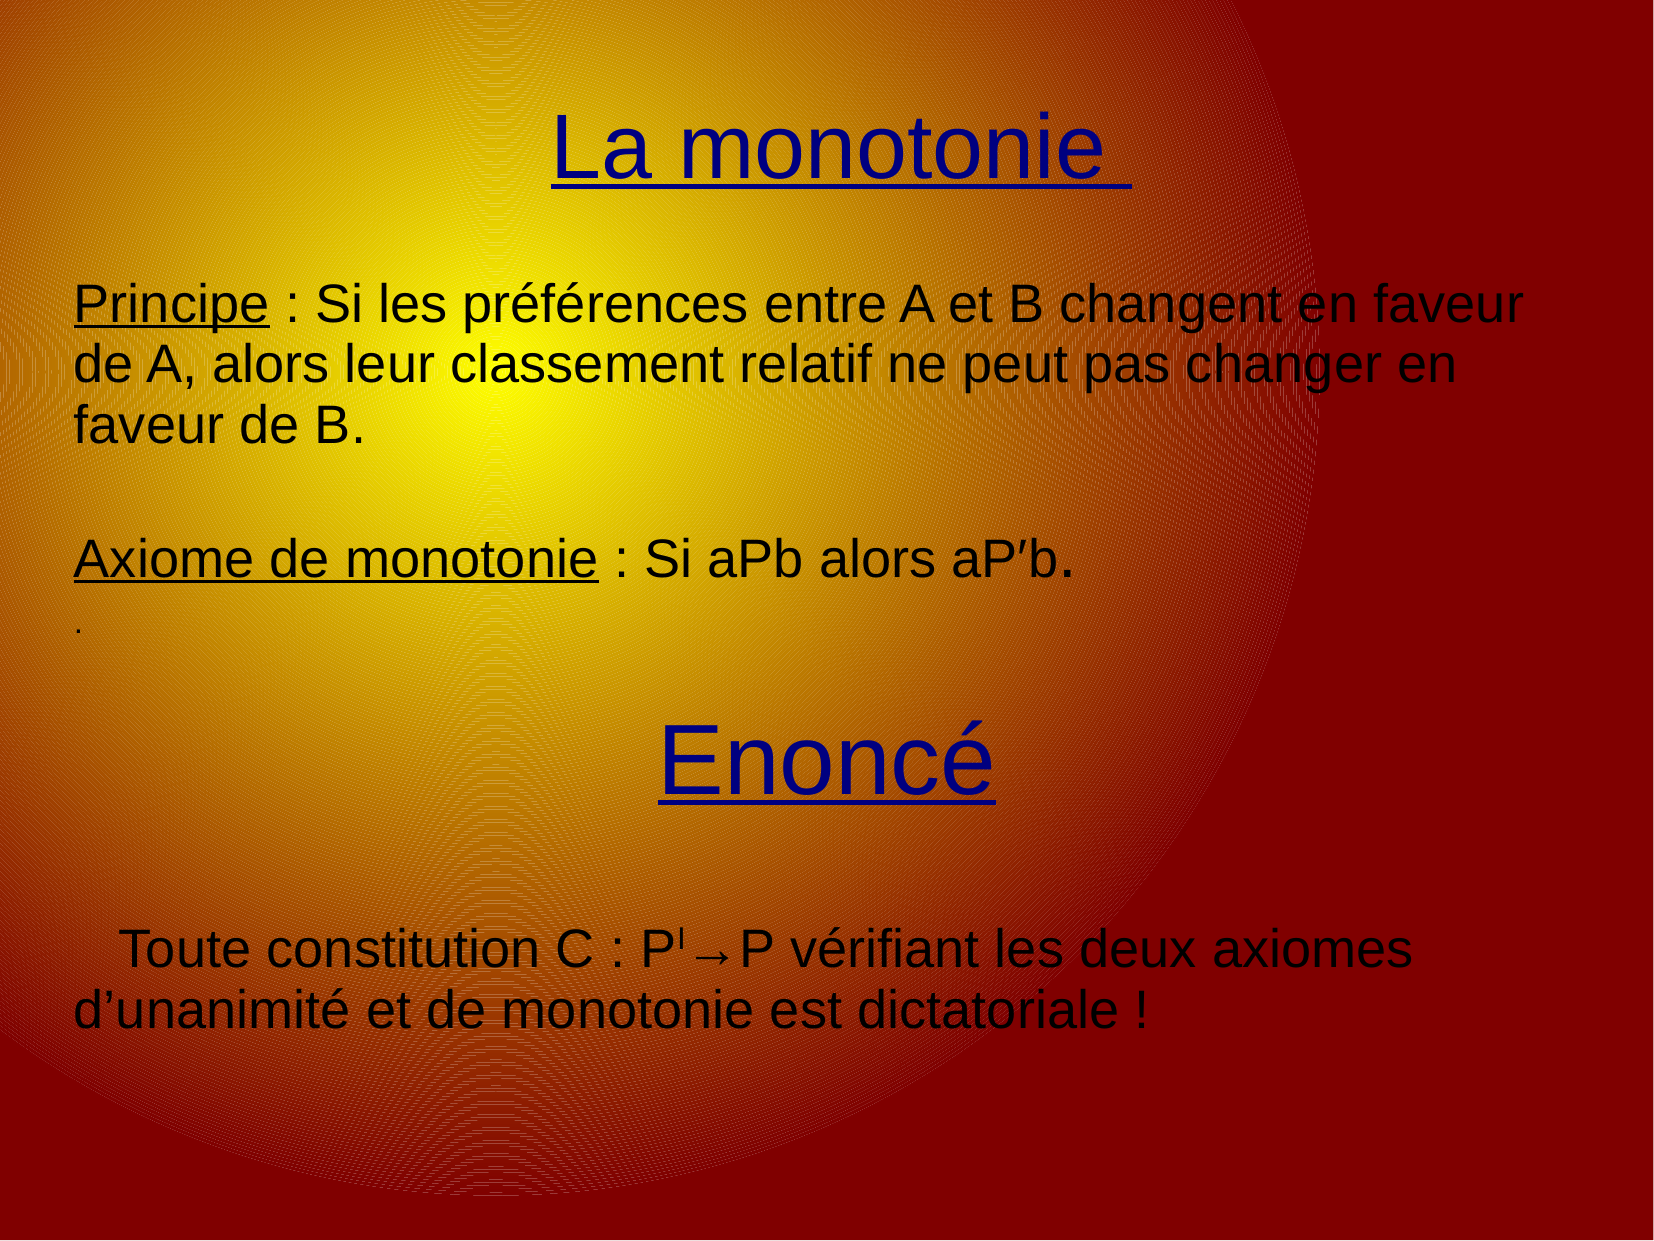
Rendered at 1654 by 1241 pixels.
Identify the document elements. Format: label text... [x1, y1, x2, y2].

text_box La monotonie [324, 88, 1359, 206]
text_box Enoncé [413, 696, 1241, 823]
text_box Axiome de monotonie : Si aPb alors aP′b. . [59, 509, 1565, 651]
text_box Toute constitution C : PI→P vérifiant les deux axiomes d’unanimité et de monotonie est dictatoriale ! [59, 911, 1625, 1050]
text_box Principe : Si les préférences entre A et B changent en faveur de A, alors leur classement relatif ne peut pas changer en faveur de B. [59, 265, 1565, 463]
